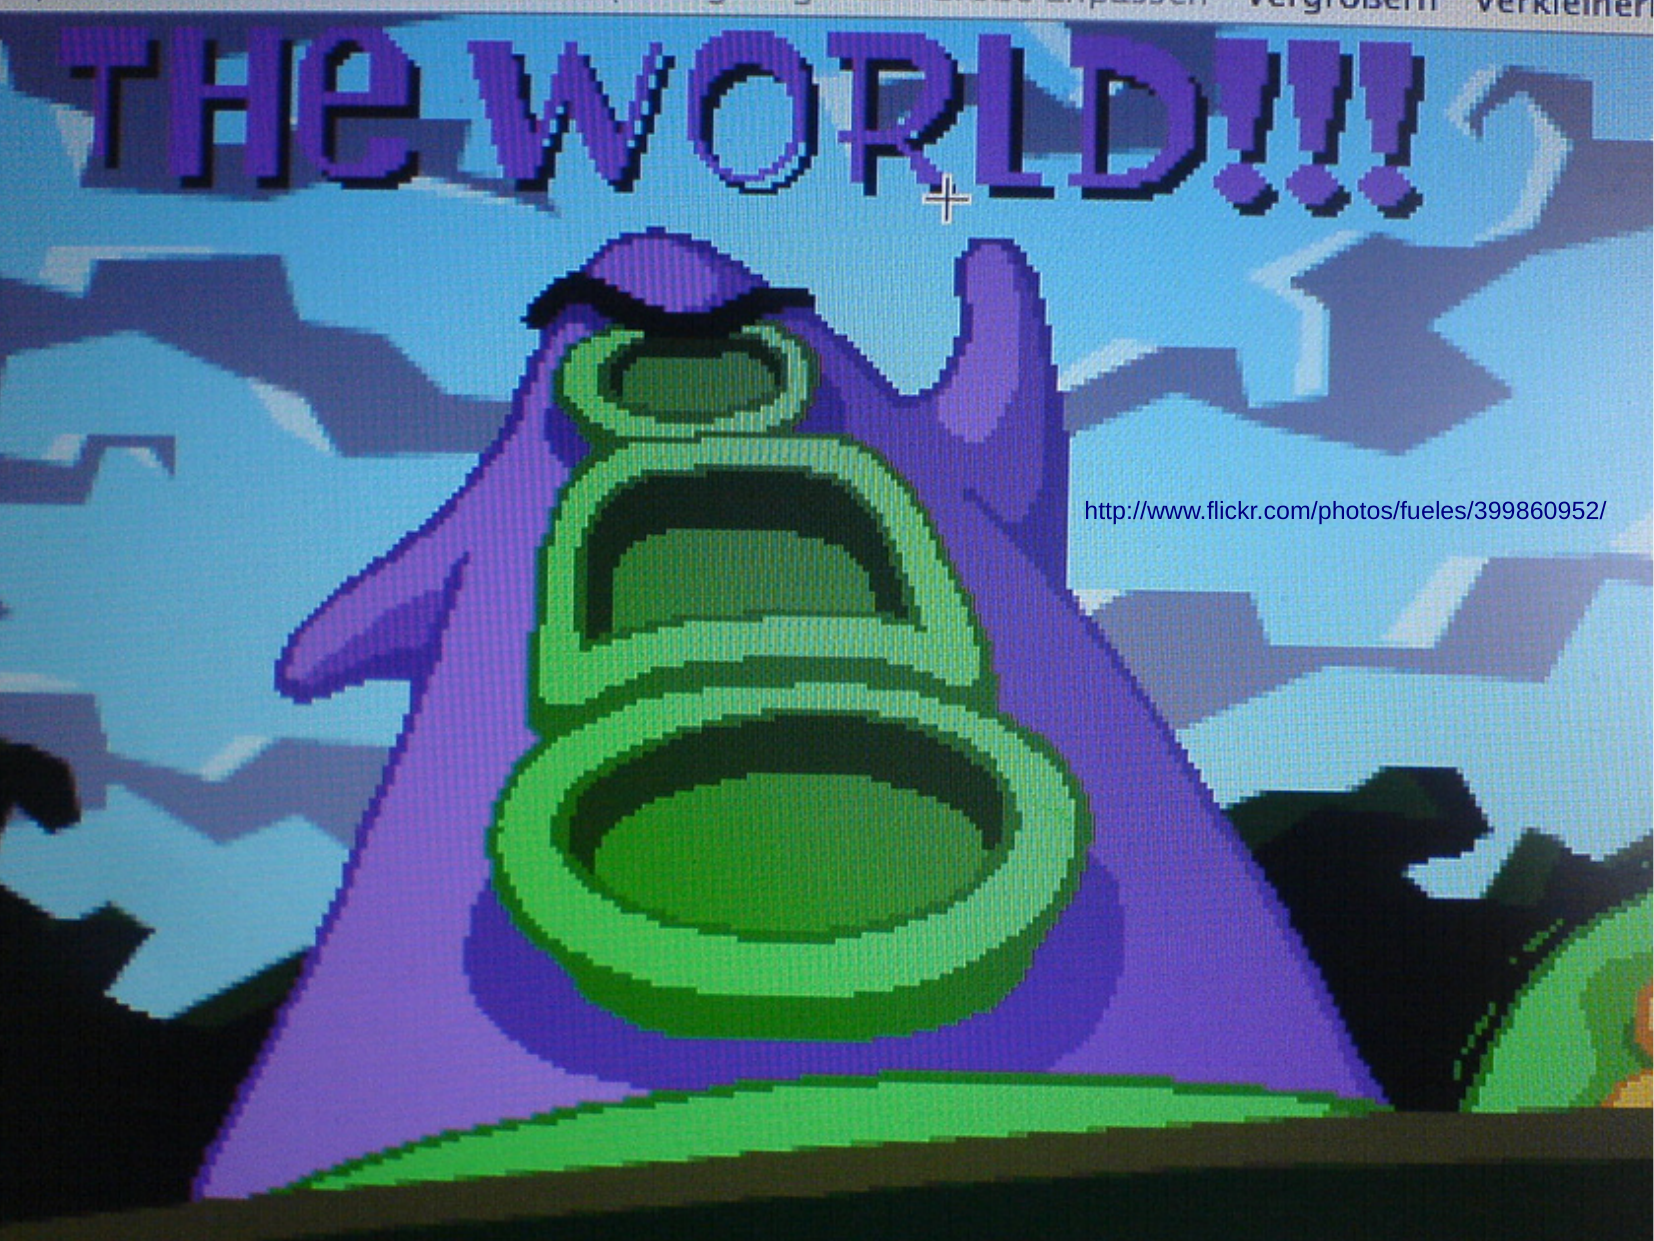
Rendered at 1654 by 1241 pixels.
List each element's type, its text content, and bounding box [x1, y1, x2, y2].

subtitle http://www.flickr.com/photos/fueles/399860952/ [1012, 450, 1654, 573]
picture [0, 0, 1654, 1241]
